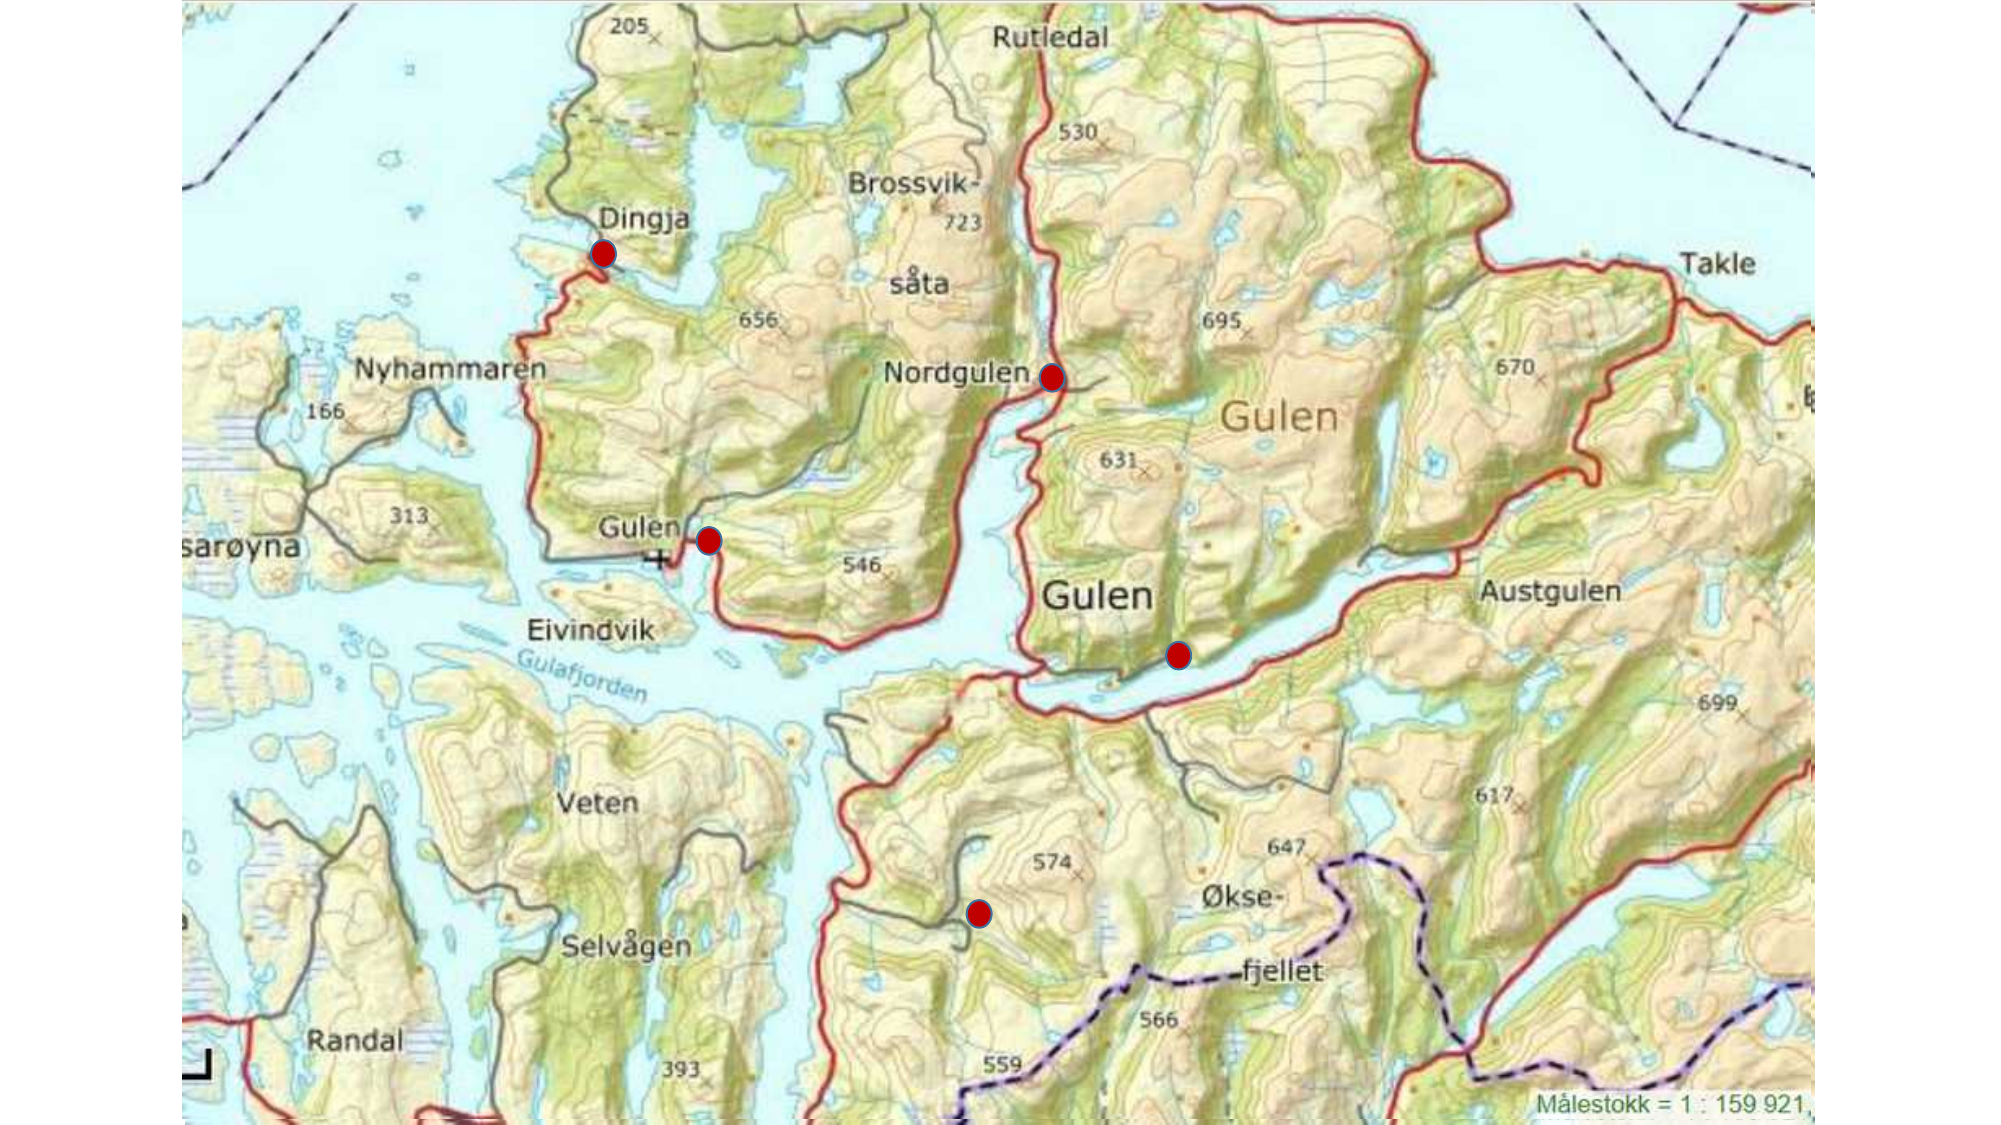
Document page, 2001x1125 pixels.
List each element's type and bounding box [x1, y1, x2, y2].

picture [182, 0, 1815, 1125]
text_box [1166, 641, 1192, 670]
text_box [591, 240, 616, 268]
text_box [966, 900, 992, 928]
text_box [1039, 364, 1065, 392]
text_box [696, 527, 722, 555]
